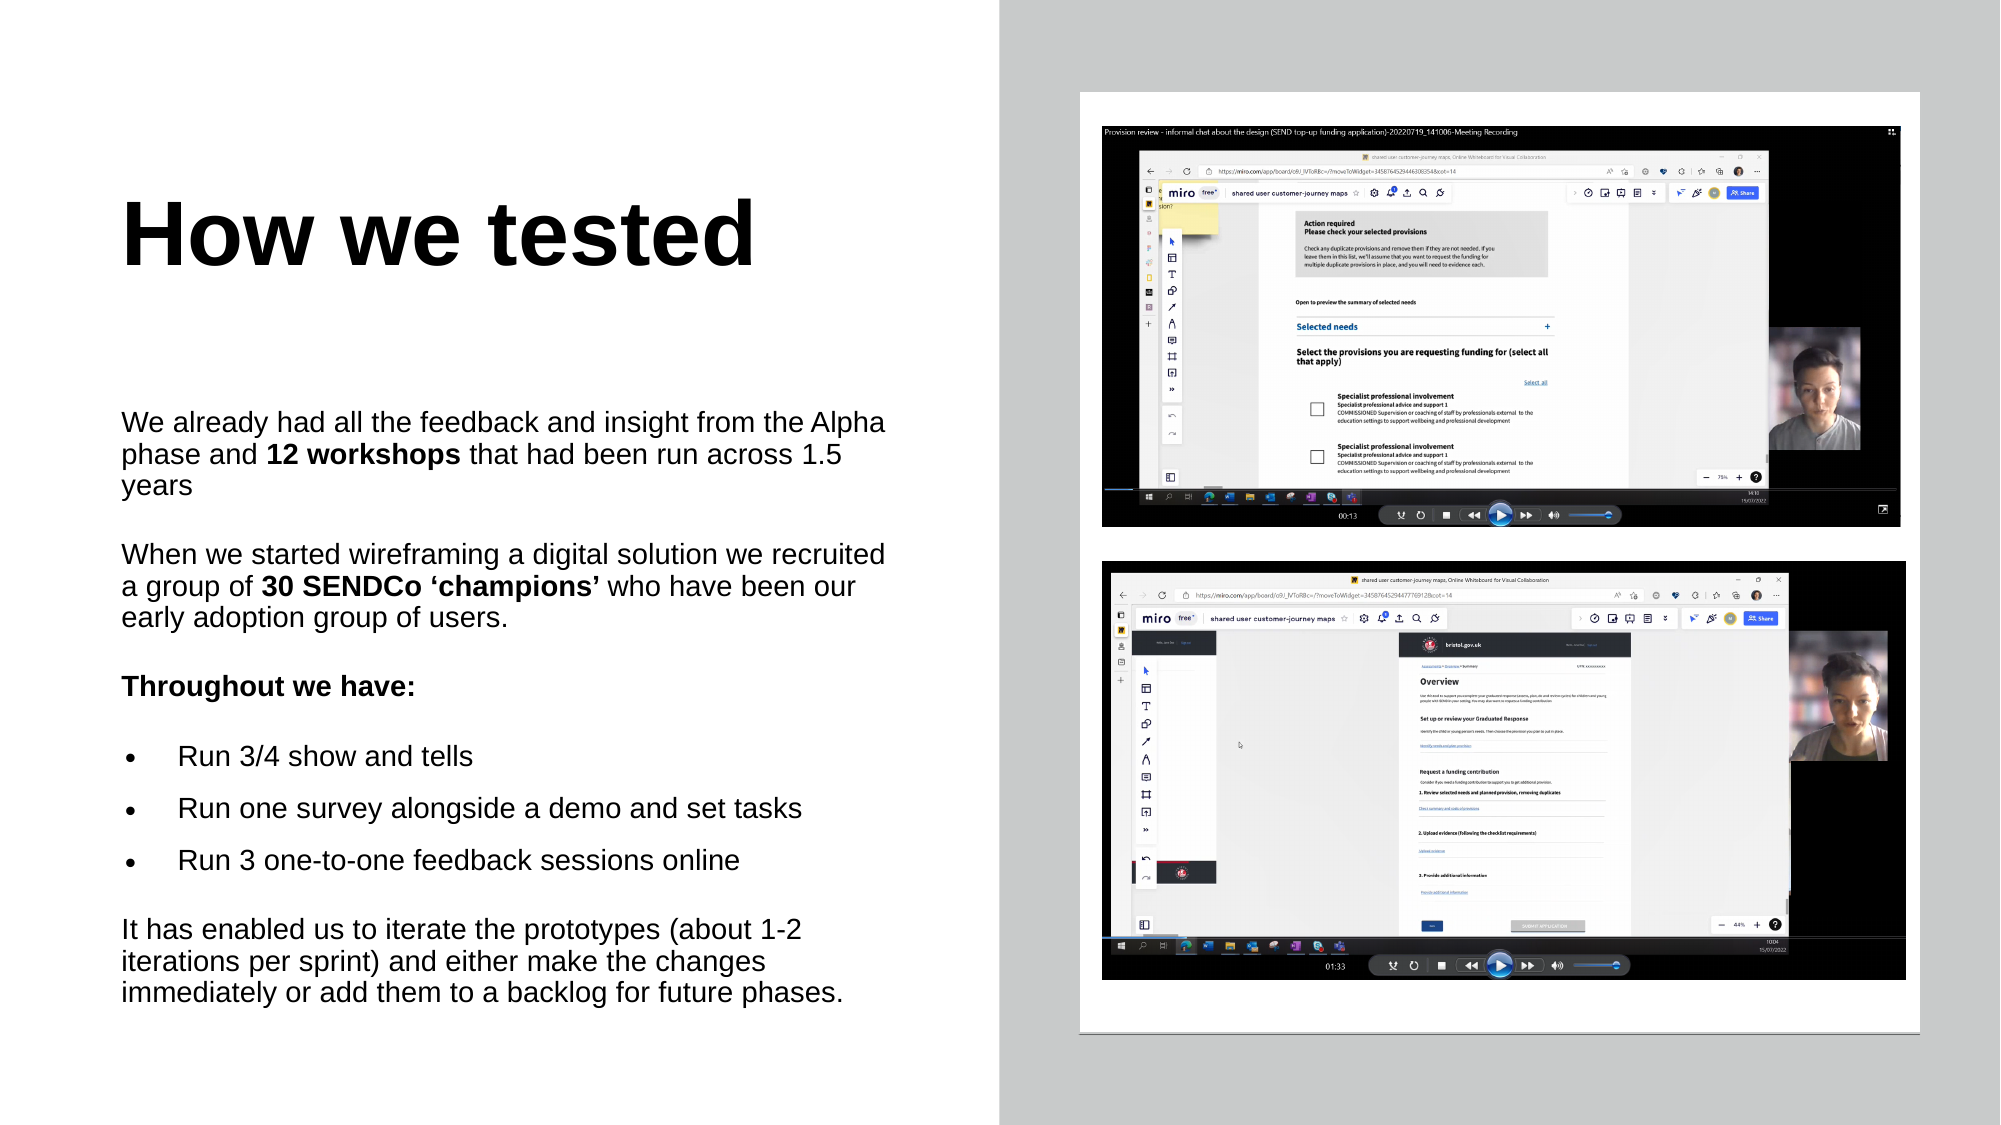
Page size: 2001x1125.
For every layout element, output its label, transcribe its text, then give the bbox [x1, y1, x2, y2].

list We already had all the feedback and insight from the Alpha phase and 12 workshops that had been run across 1.5 years When we started wireframing a digital solution we recruited a group of 30 SENDCo ‘champions’ who have been our early adoption group of users. Throughout we have: Run 3/4 show and tells Run one survey alongside a demo and set tasks Run 3 one-to-one feedback sessions online It has enabled us to iterate the prototypes (about 1-2 iterations per sprint) and either make the changes immediately or add them to a backlog for future phases. [106, 399, 918, 1021]
picture [1102, 561, 1906, 980]
text_box [999, 0, 2000, 1125]
title How we tested [106, 103, 918, 370]
picture [1102, 126, 1901, 527]
